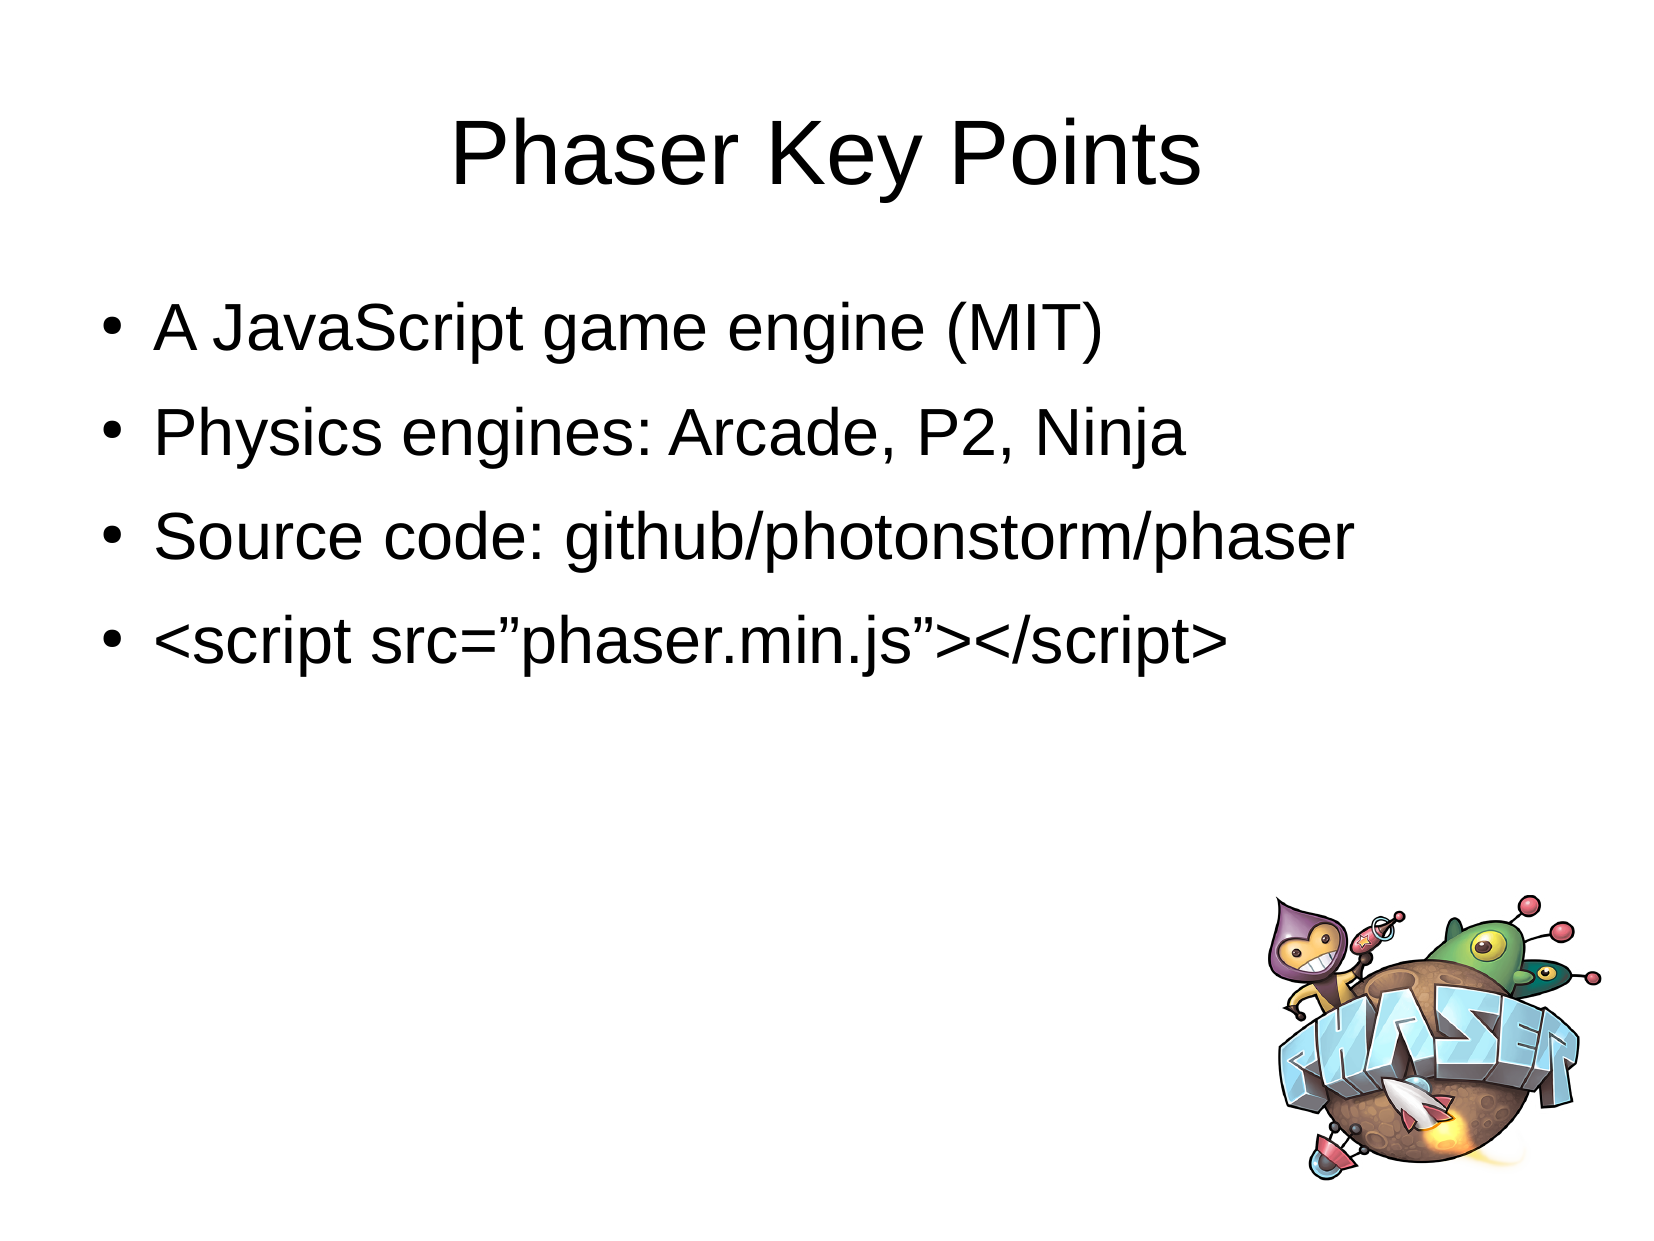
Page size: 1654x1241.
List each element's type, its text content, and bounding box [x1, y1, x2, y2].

list A JavaScript game engine (MIT) Physics engines: Arcade, P2, Ninja Source code: github/photonstorm/phaser <script src=”phaser.min.js”></script> [82, 290, 1382, 1010]
picture [1263, 890, 1606, 1185]
title Phaser Key Points [82, 49, 1571, 257]
